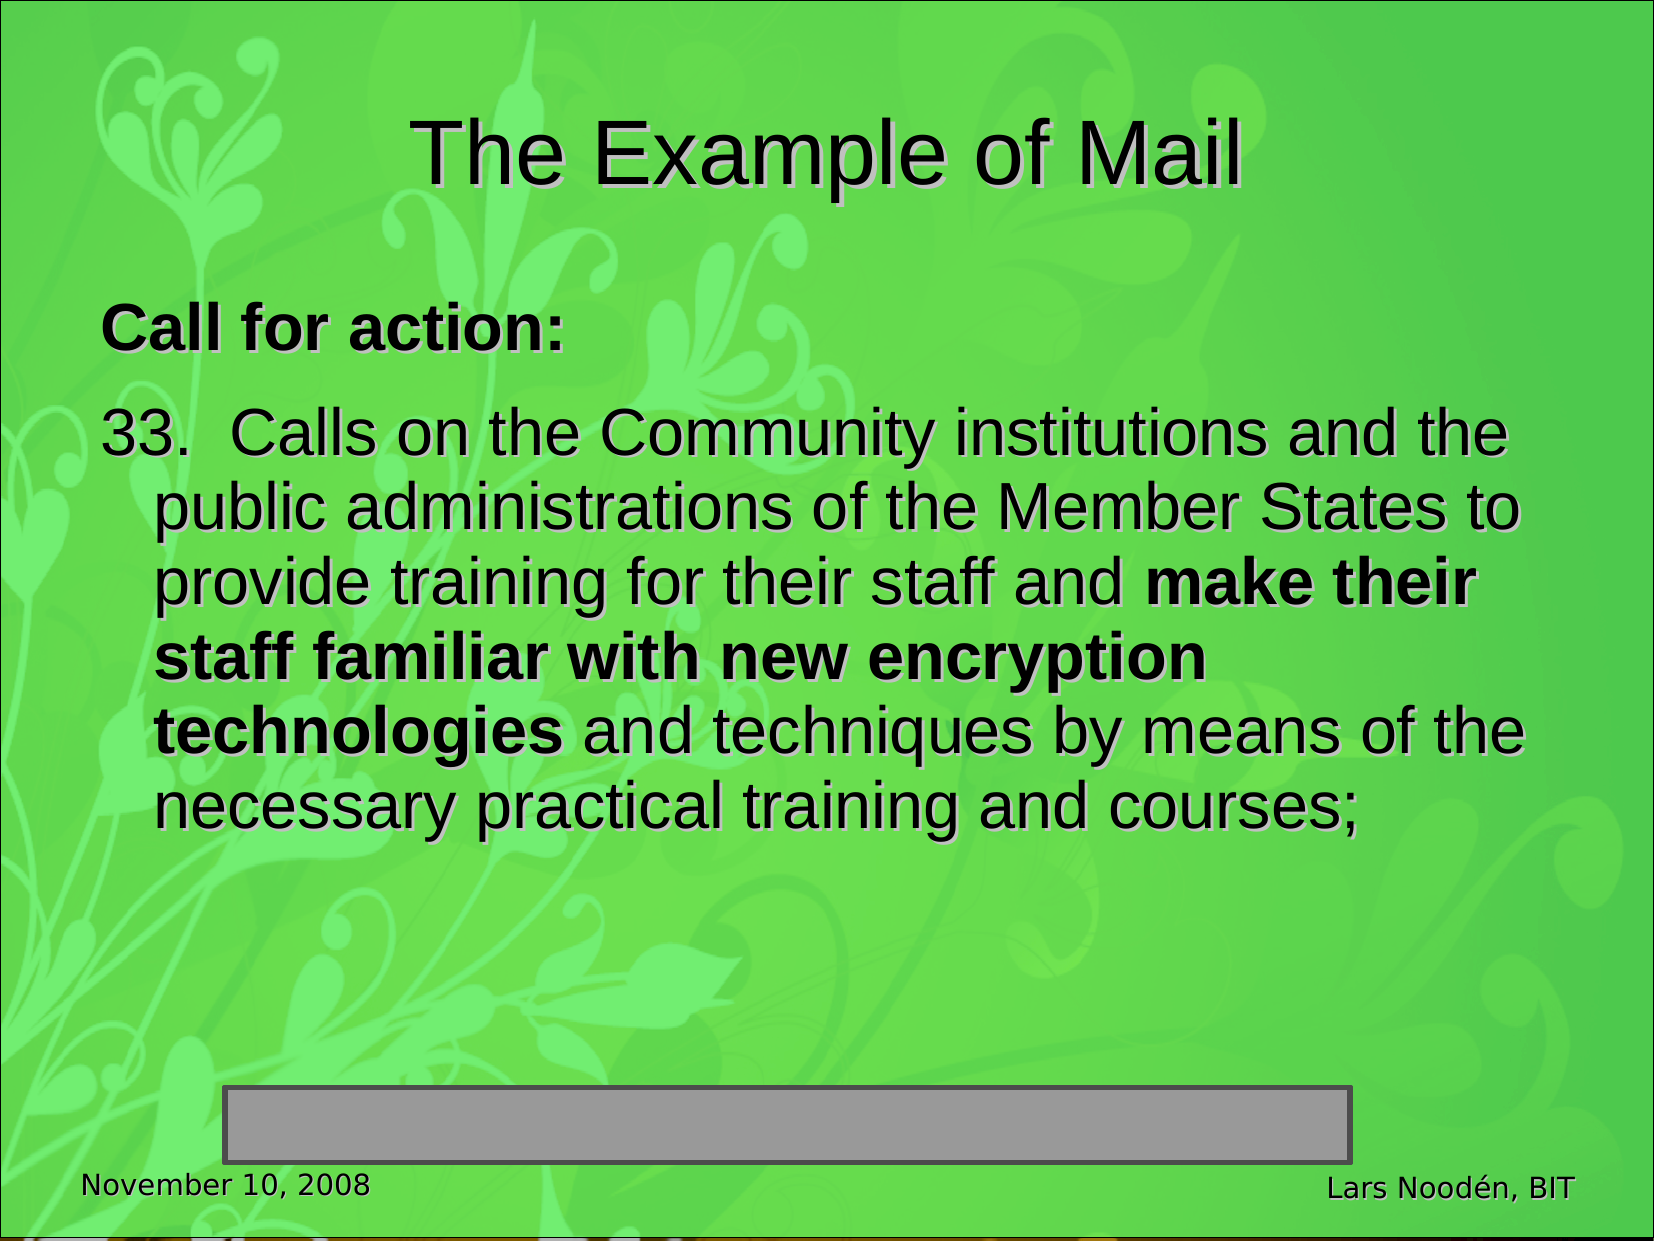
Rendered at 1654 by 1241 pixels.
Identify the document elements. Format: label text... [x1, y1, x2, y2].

text_box [228, 1090, 1347, 1160]
list Call for action: 33. Calls on the Community institutions and the public administrations of the Member States to provide training for their staff and make their staff familiar with new encryption technologies and techniques by means of the necessary practical training and courses; [82, 290, 1571, 1109]
title The Example of Mail [82, 49, 1571, 257]
